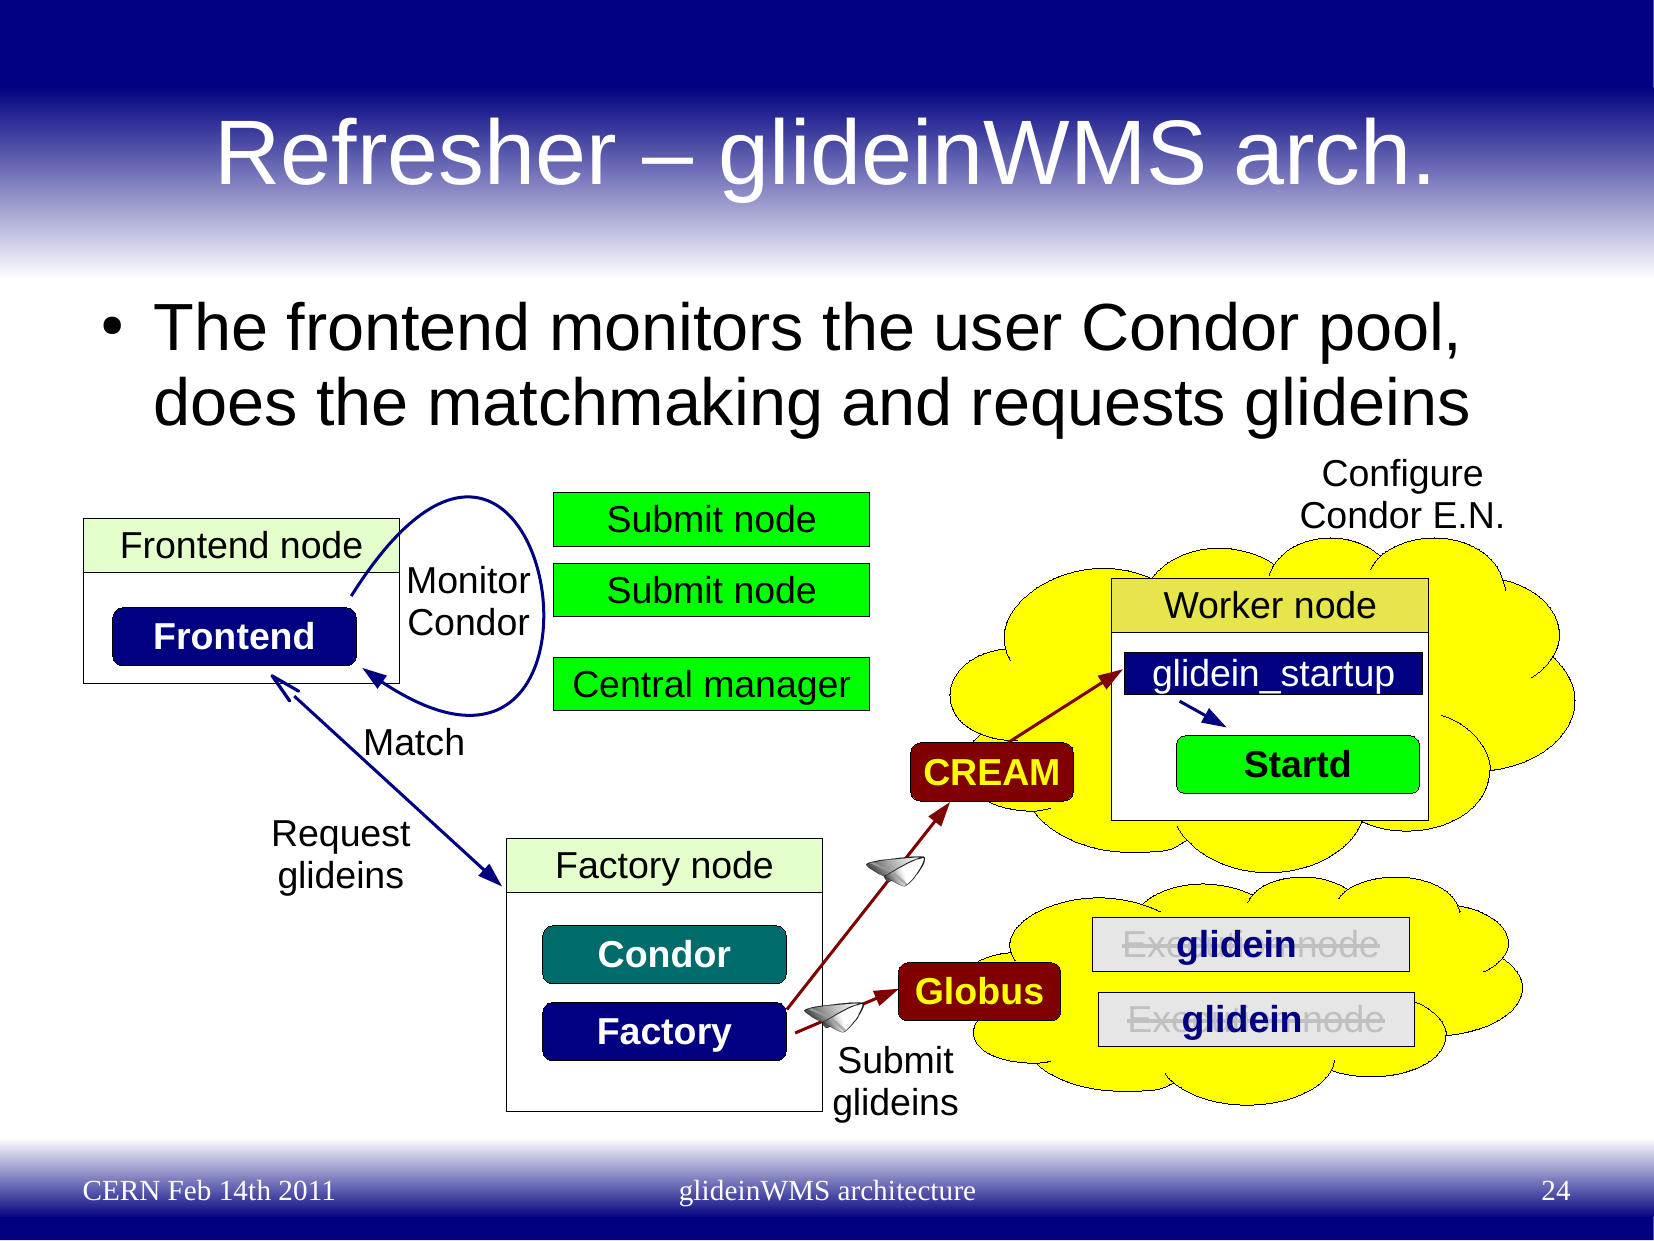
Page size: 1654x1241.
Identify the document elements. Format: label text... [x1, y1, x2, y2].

list The frontend monitors the user Condor pool, does the matchmaking and requests glideins [82, 290, 1571, 1109]
title Refresher – glideinWMS arch. [82, 49, 1571, 257]
text_box [1571, 681, 1576, 720]
text_box Submit glideins [817, 1109, 974, 1131]
